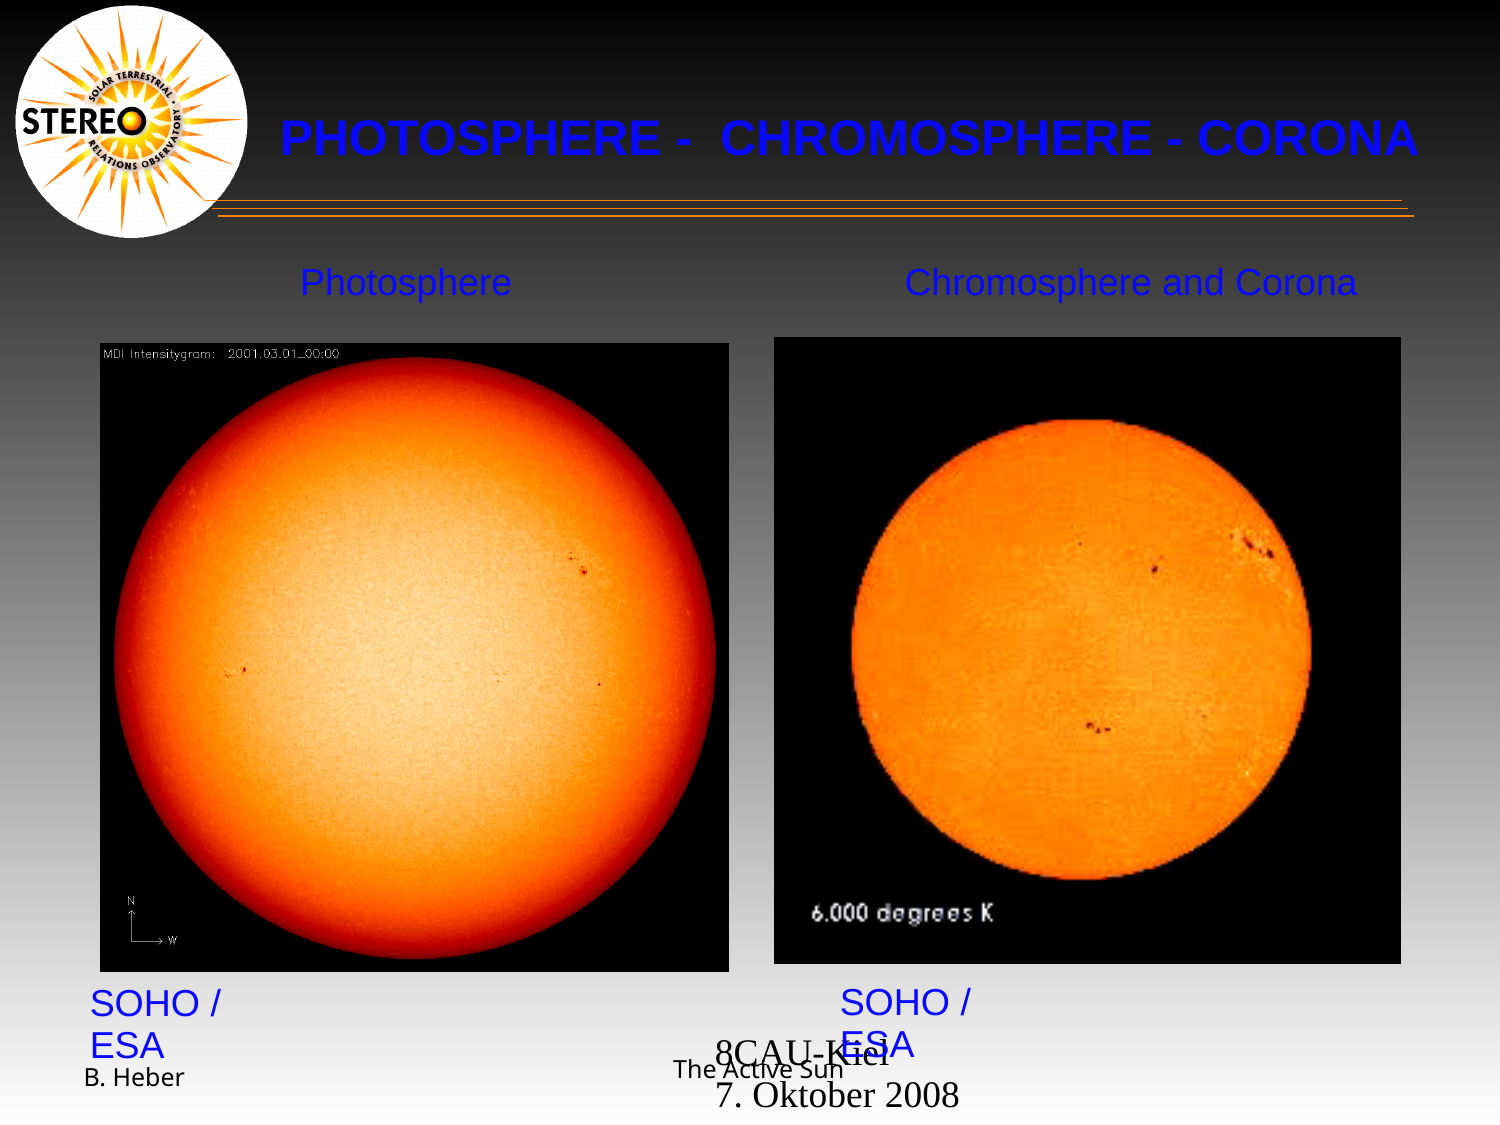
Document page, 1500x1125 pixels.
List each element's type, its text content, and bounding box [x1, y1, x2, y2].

title PHOTOSPHERE - CHROMOSPHERE - CORONA [225, 24, 1475, 175]
text_box SOHO / ESA [74, 975, 313, 1031]
picture [100, 343, 729, 972]
text_box Photosphere [62, 249, 750, 320]
text_box Chromosphere and Corona [787, 249, 1475, 320]
slide_number <number>CAU-Kiel 7. Oktober 2008 [699, 1025, 1388, 1100]
picture [774, 337, 1401, 964]
text_box SOHO / ESA [824, 973, 1063, 1030]
picture [10, 2, 248, 239]
